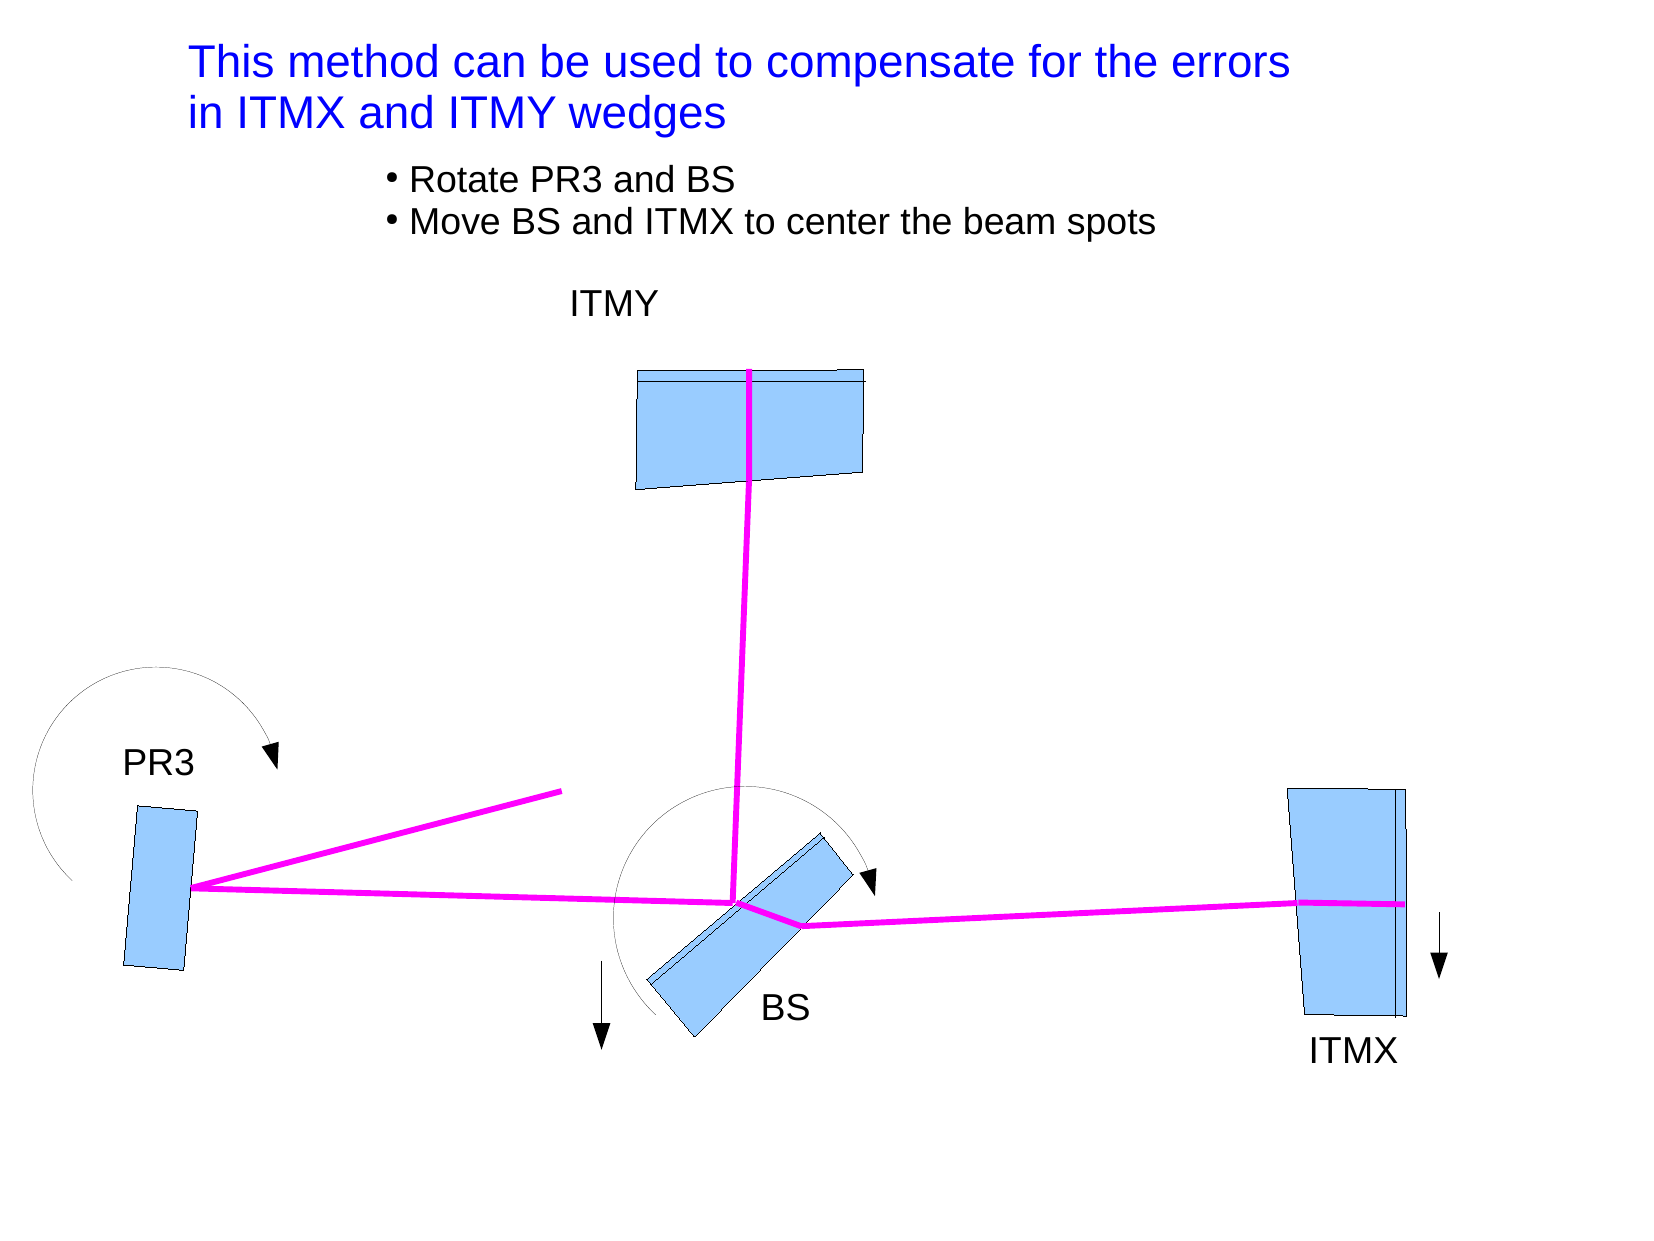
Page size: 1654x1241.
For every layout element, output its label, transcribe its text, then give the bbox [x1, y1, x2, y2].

text_box [123, 805, 198, 971]
text_box [637, 370, 746, 381]
text_box [1396, 789, 1407, 1017]
text_box [1287, 788, 1395, 901]
text_box PR3 [107, 733, 211, 791]
text_box [1296, 906, 1395, 1016]
text_box [646, 904, 800, 1037]
text_box [753, 382, 864, 481]
text_box ITMY [554, 275, 674, 333]
text_box [740, 832, 854, 923]
text_box This method can be used to compensate for the errors in ITMX and ITMY wedges [173, 28, 1320, 147]
text_box ITMX [1293, 1022, 1414, 1080]
text_box [753, 369, 864, 381]
text_box BS [745, 979, 826, 1036]
text_box [635, 382, 746, 490]
text_box Rotate PR3 and BS Move BS and ITMX to center the beam spots [370, 150, 1172, 250]
